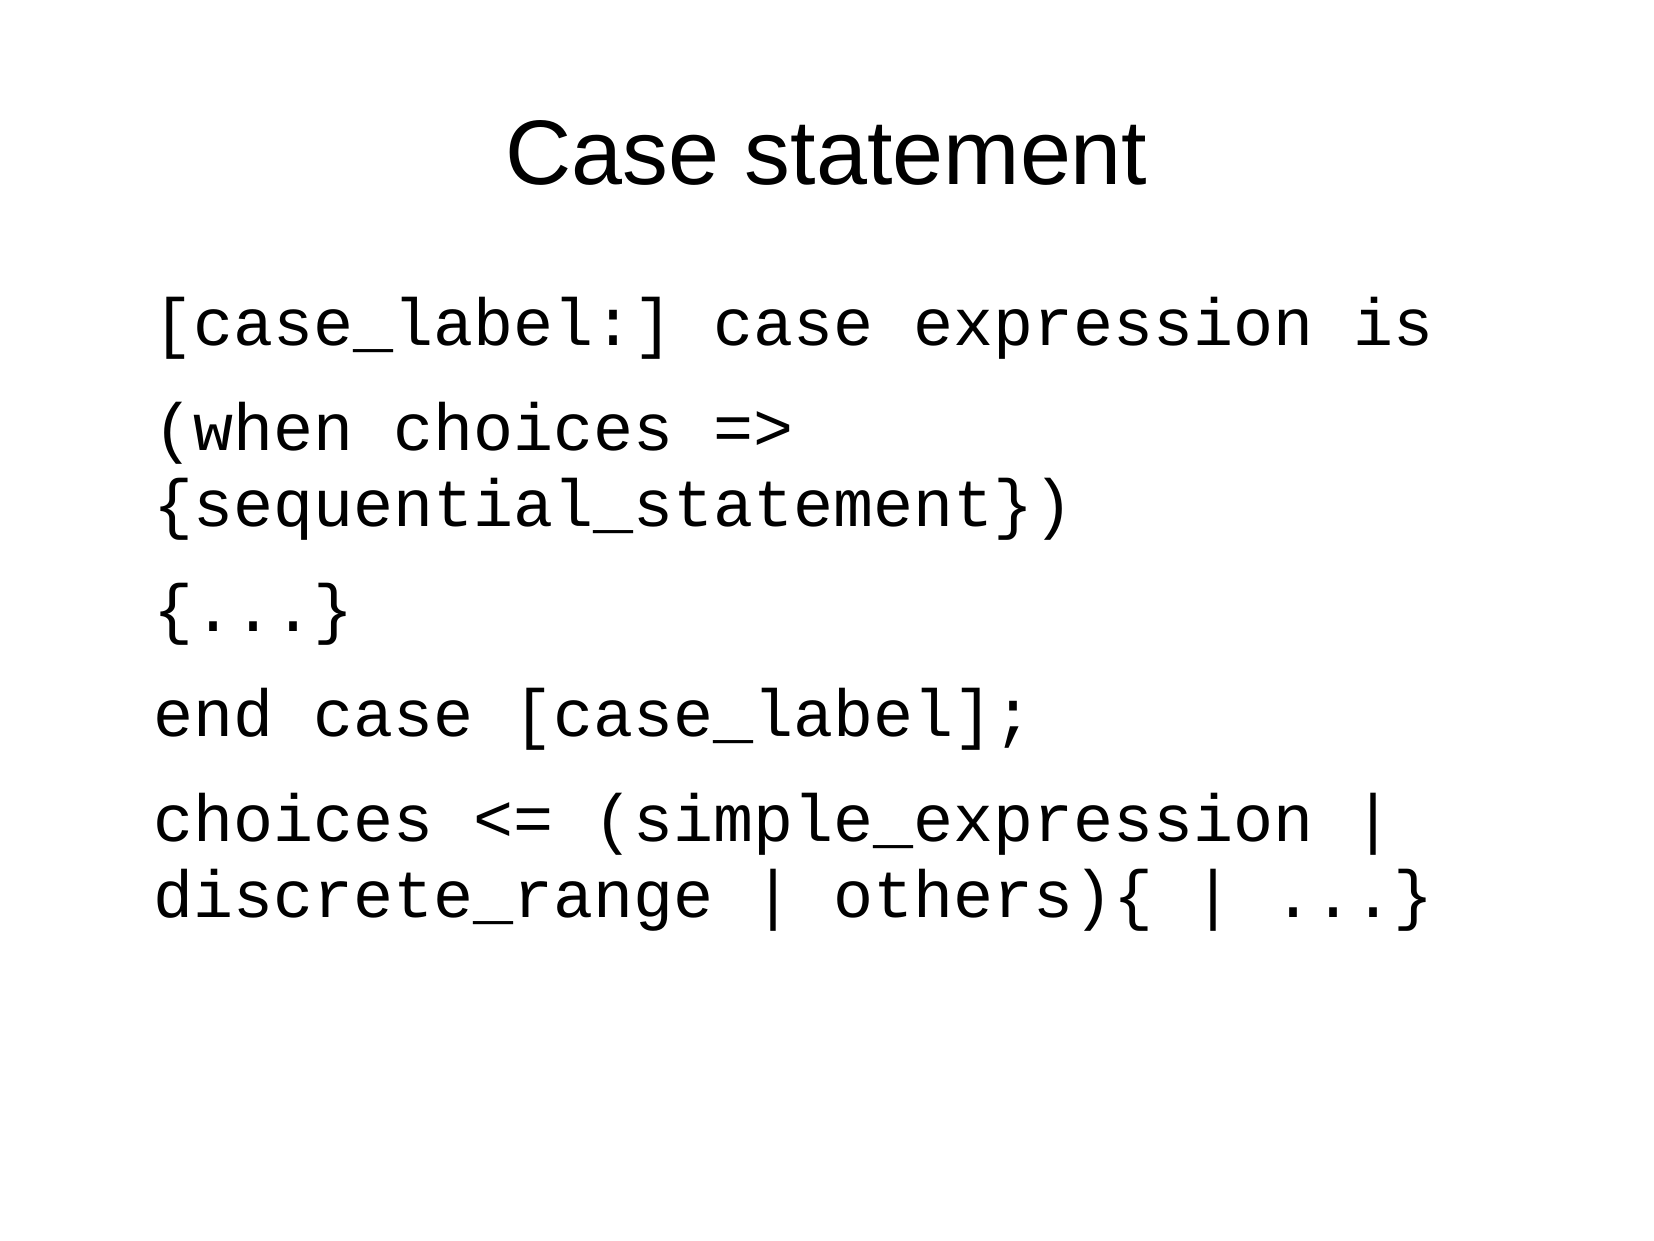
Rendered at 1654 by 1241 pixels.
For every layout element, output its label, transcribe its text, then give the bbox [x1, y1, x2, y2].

title Case statement [82, 49, 1571, 257]
list [case_label:] case expression is (when choices => {sequential_statement}) {...} end case [case_label]; choices <= (simple_expression | discrete_range | others){ | ...} [82, 290, 1571, 1010]
